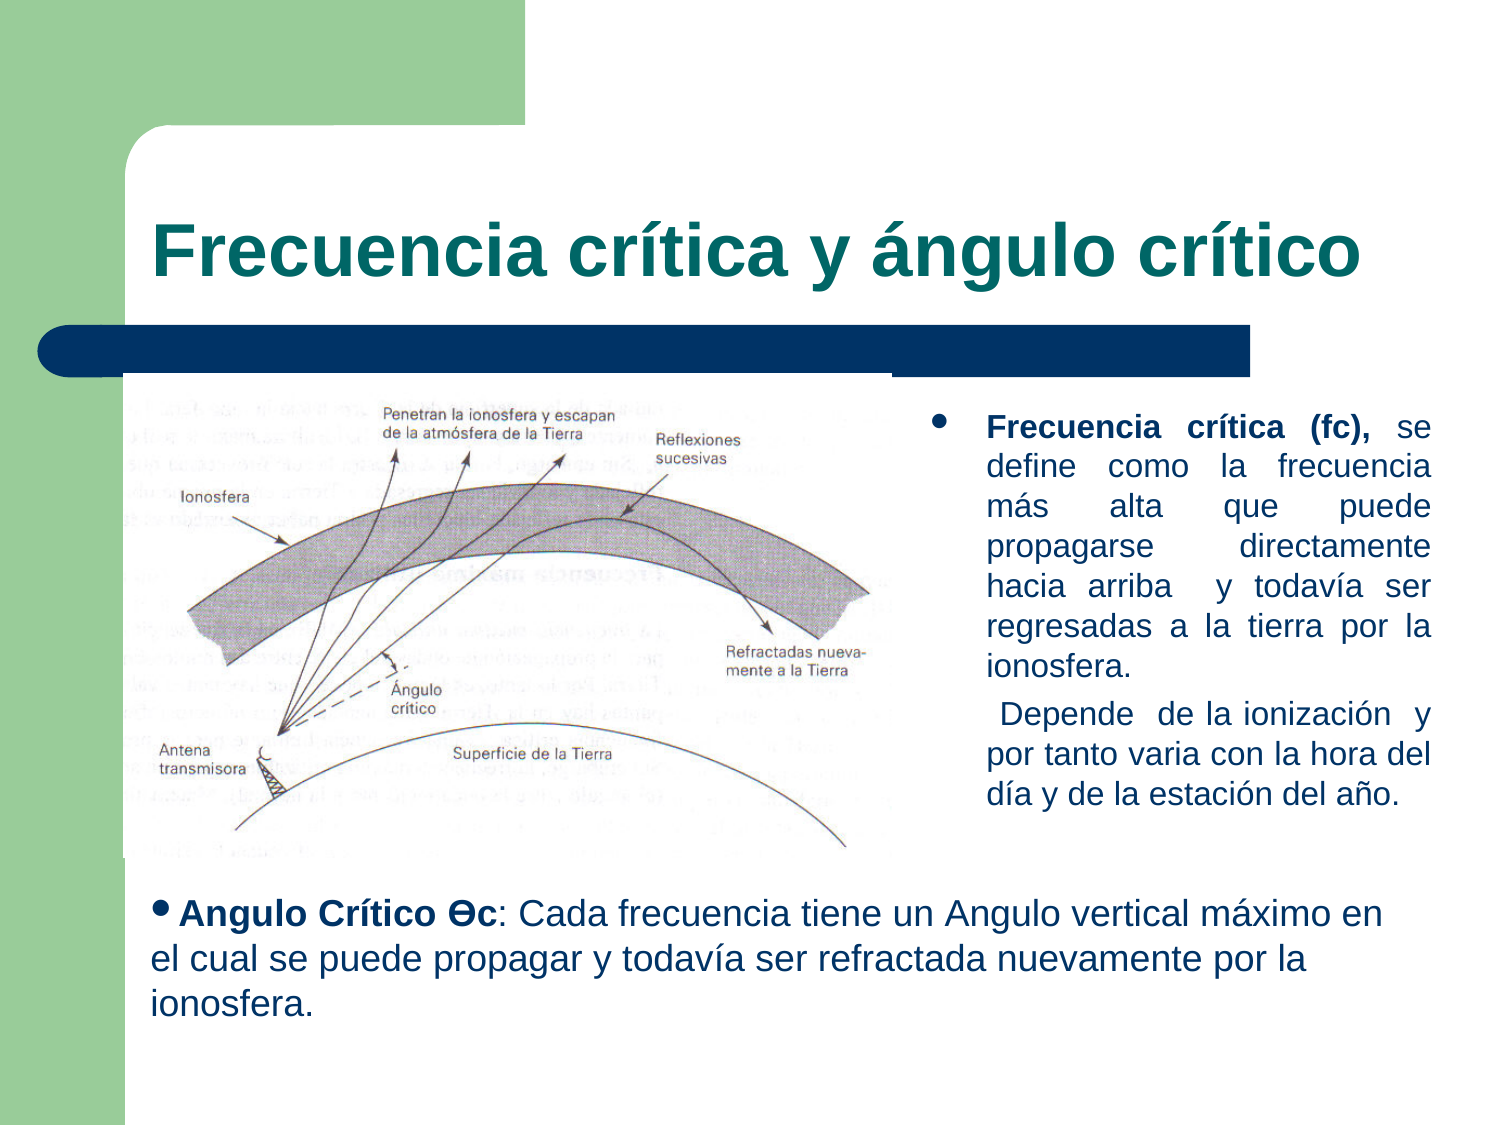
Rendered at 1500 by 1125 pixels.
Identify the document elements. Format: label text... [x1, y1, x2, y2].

text_box Angulo Crítico Өc: Cada frecuencia tiene un Angulo vertical máximo en el cual se puede propagar y todavía ser refractada nuevamente por la ionosfera. [135, 881, 1424, 1077]
title Frecuencia crítica y ángulo crítico [136, 136, 1414, 301]
list Frecuencia crítica (fc), se define como la frecuencia más alta que puede propagarse directamente hacia arriba y todavía ser regresadas a la tierra por la ionosfera. Depende de la ionización y por tanto varia con la hora del día y de la estación del año. [915, 397, 1447, 869]
picture [123, 373, 892, 858]
